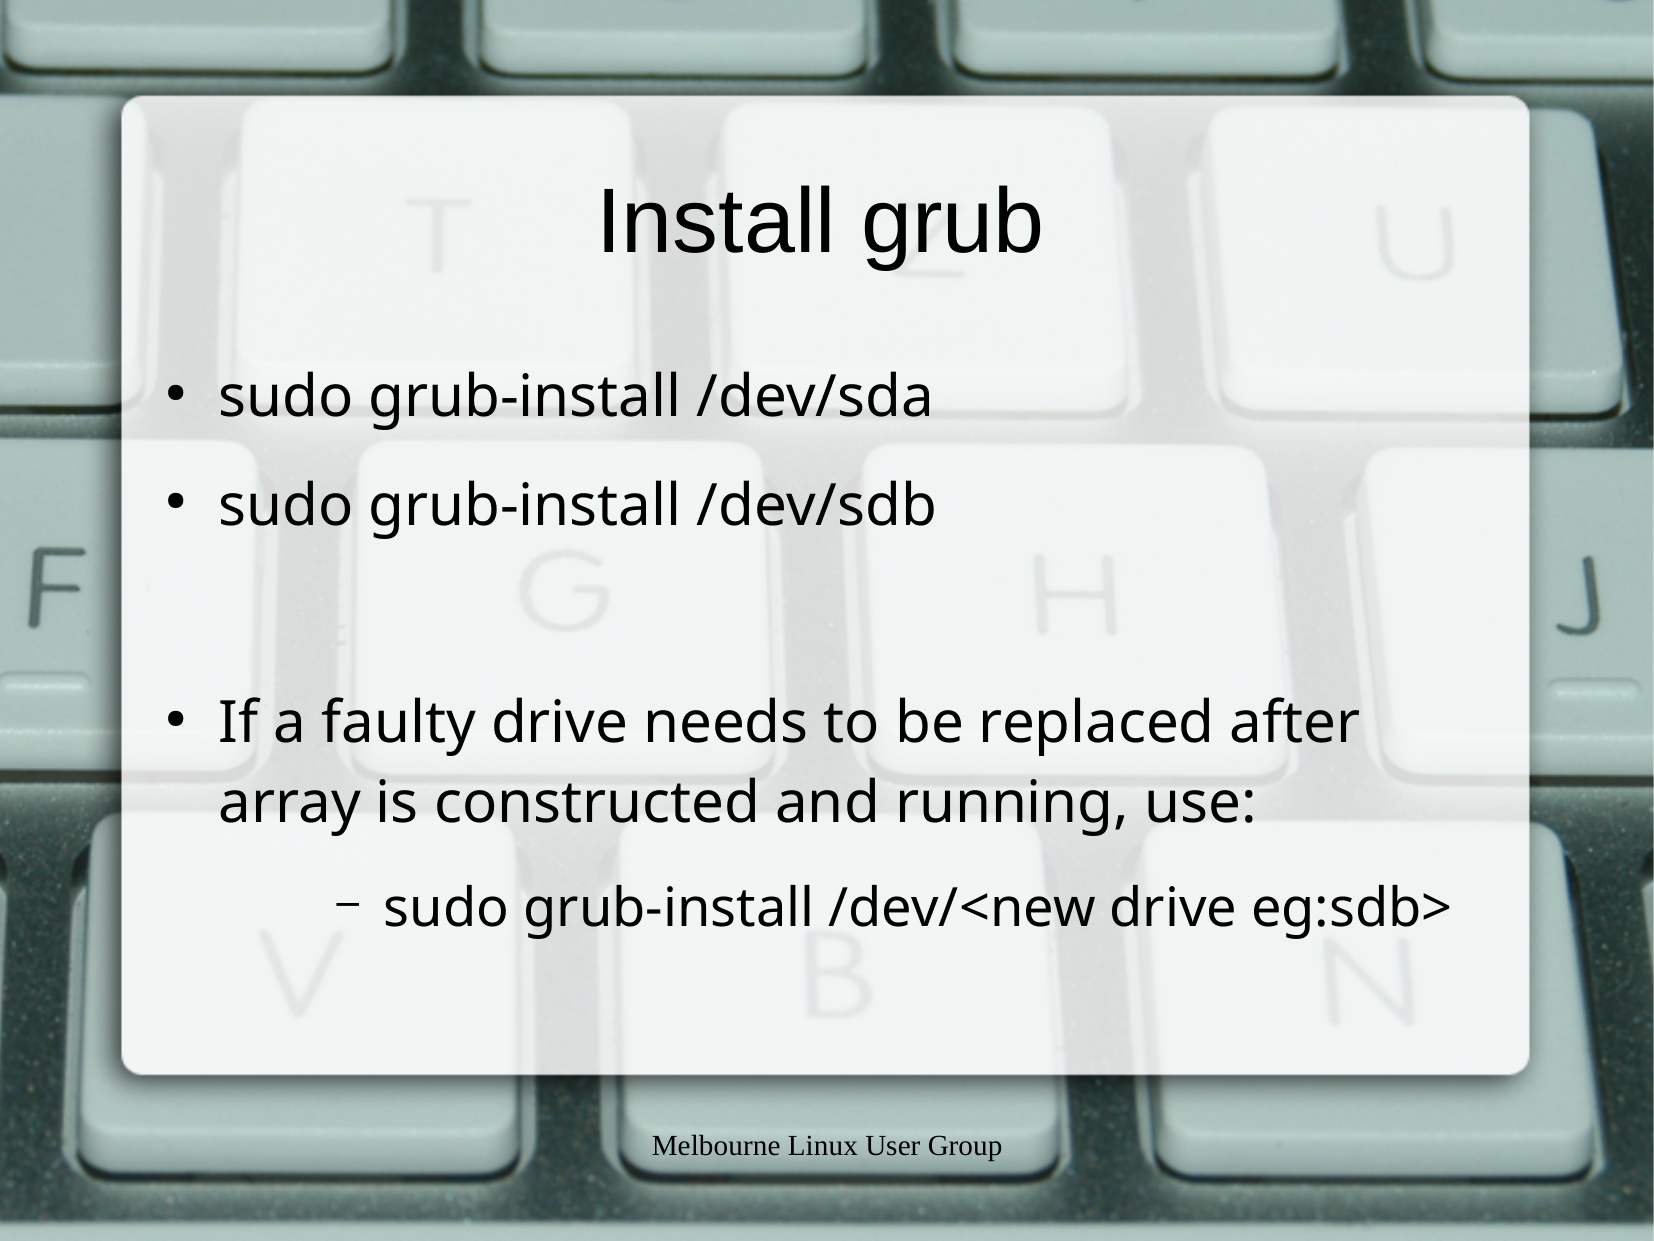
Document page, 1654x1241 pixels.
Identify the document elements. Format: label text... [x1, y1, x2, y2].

list sudo grub-install /dev/sda sudo grub-install /dev/sdb If a faulty drive needs to be replaced after array is constructed and running, use: sudo grub-install /dev/<new drive eg:sdb> [147, 354, 1506, 1159]
picture [0, 0, 1654, 1241]
title Install grub [135, 125, 1506, 318]
